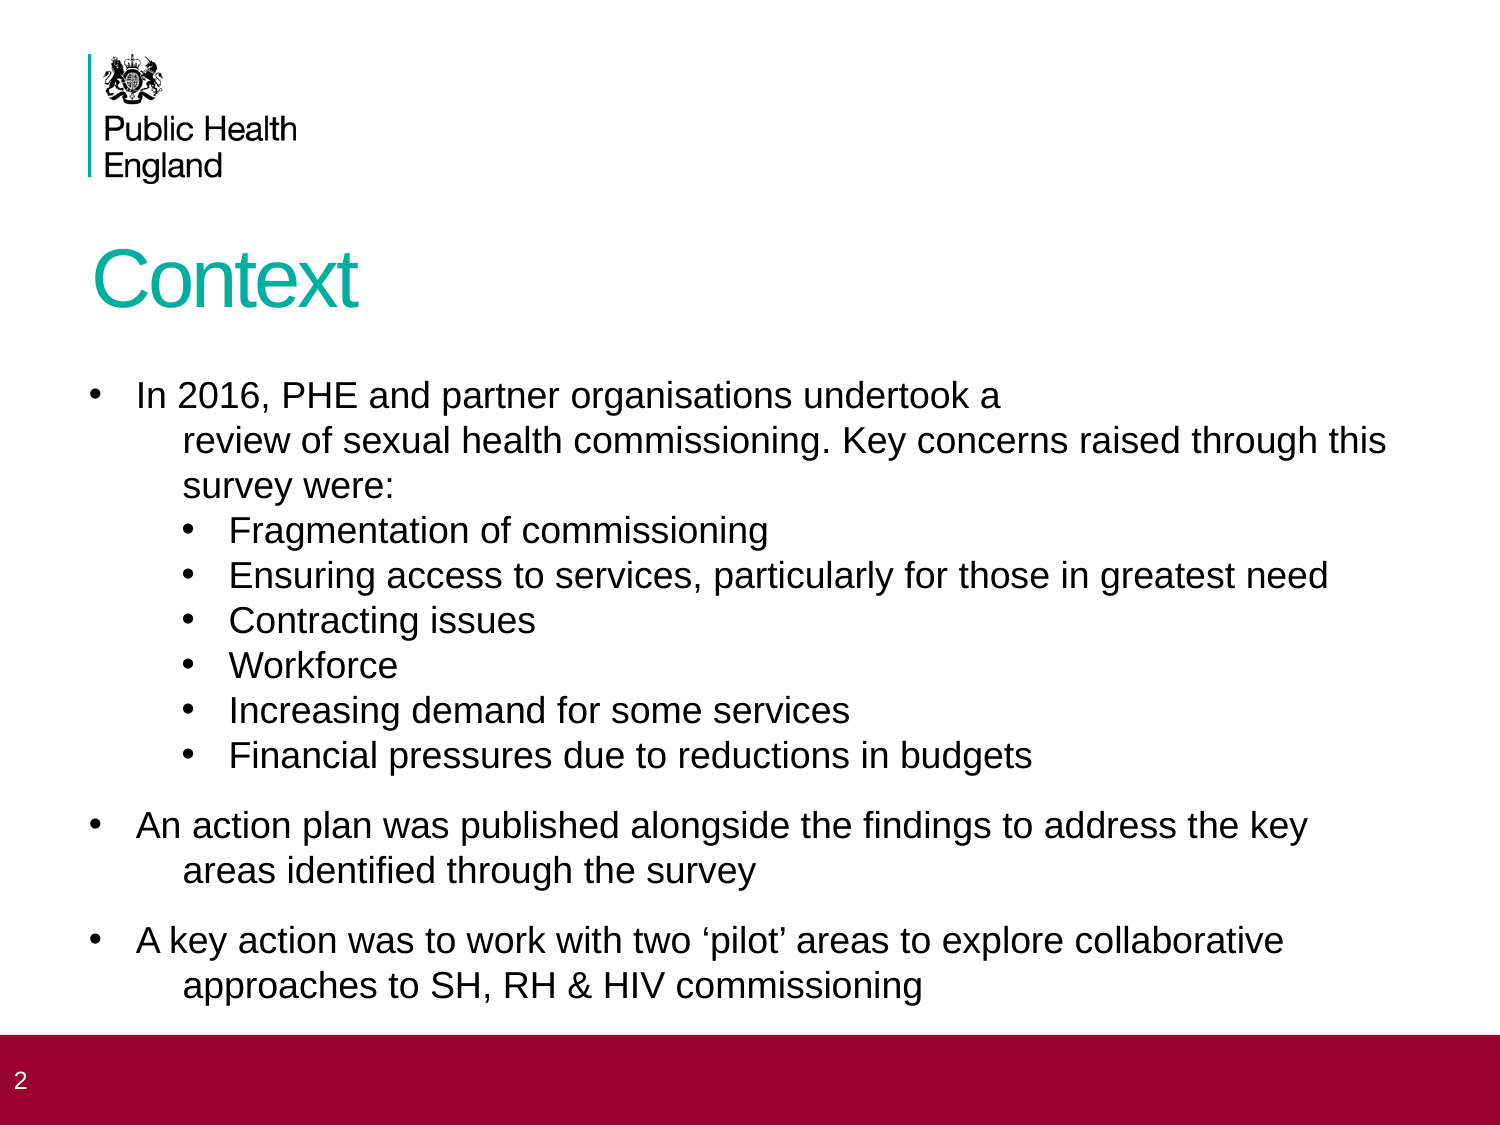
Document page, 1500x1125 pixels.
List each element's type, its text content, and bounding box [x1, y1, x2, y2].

title Context [91, 224, 1409, 331]
text_box [0, 1034, 1500, 1125]
list In 2016, PHE and partner organisations undertook a review of sexual health commissioning. Key concerns raised through this survey were: Fragmentation of commissioning Ensuring access to services, particularly for those in greatest need Contracting issues Workforce Increasing demand for some services Financial pressures due to reductions in budgets An action plan was published alongside the findings to address the key areas identified through the survey A key action was to work with two ‘pilot’ areas to explore collaborative approaches to SH, RH & HIV commissioning [88, 371, 1406, 1034]
